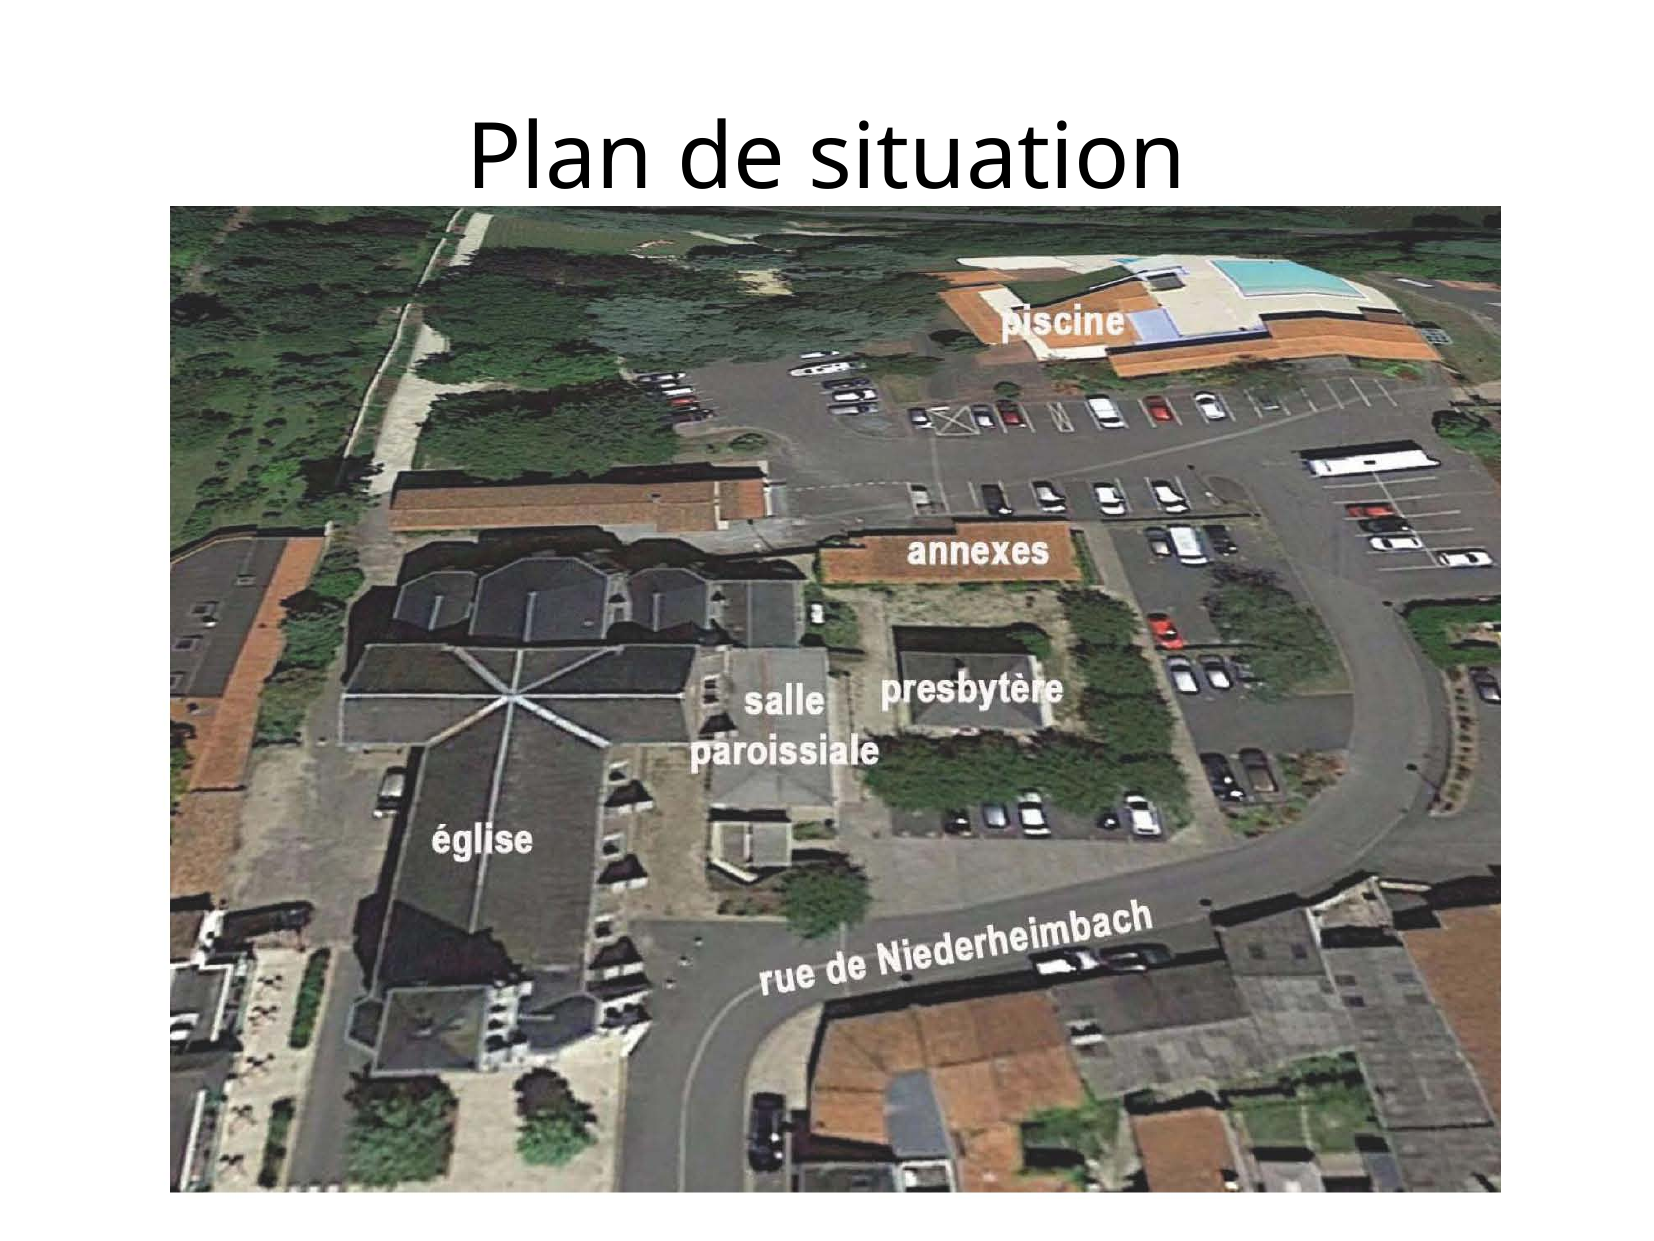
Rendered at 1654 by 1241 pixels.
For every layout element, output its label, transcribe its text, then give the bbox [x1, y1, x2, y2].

title Plan de situation [82, 49, 1571, 257]
picture [70, 193, 1548, 1241]
